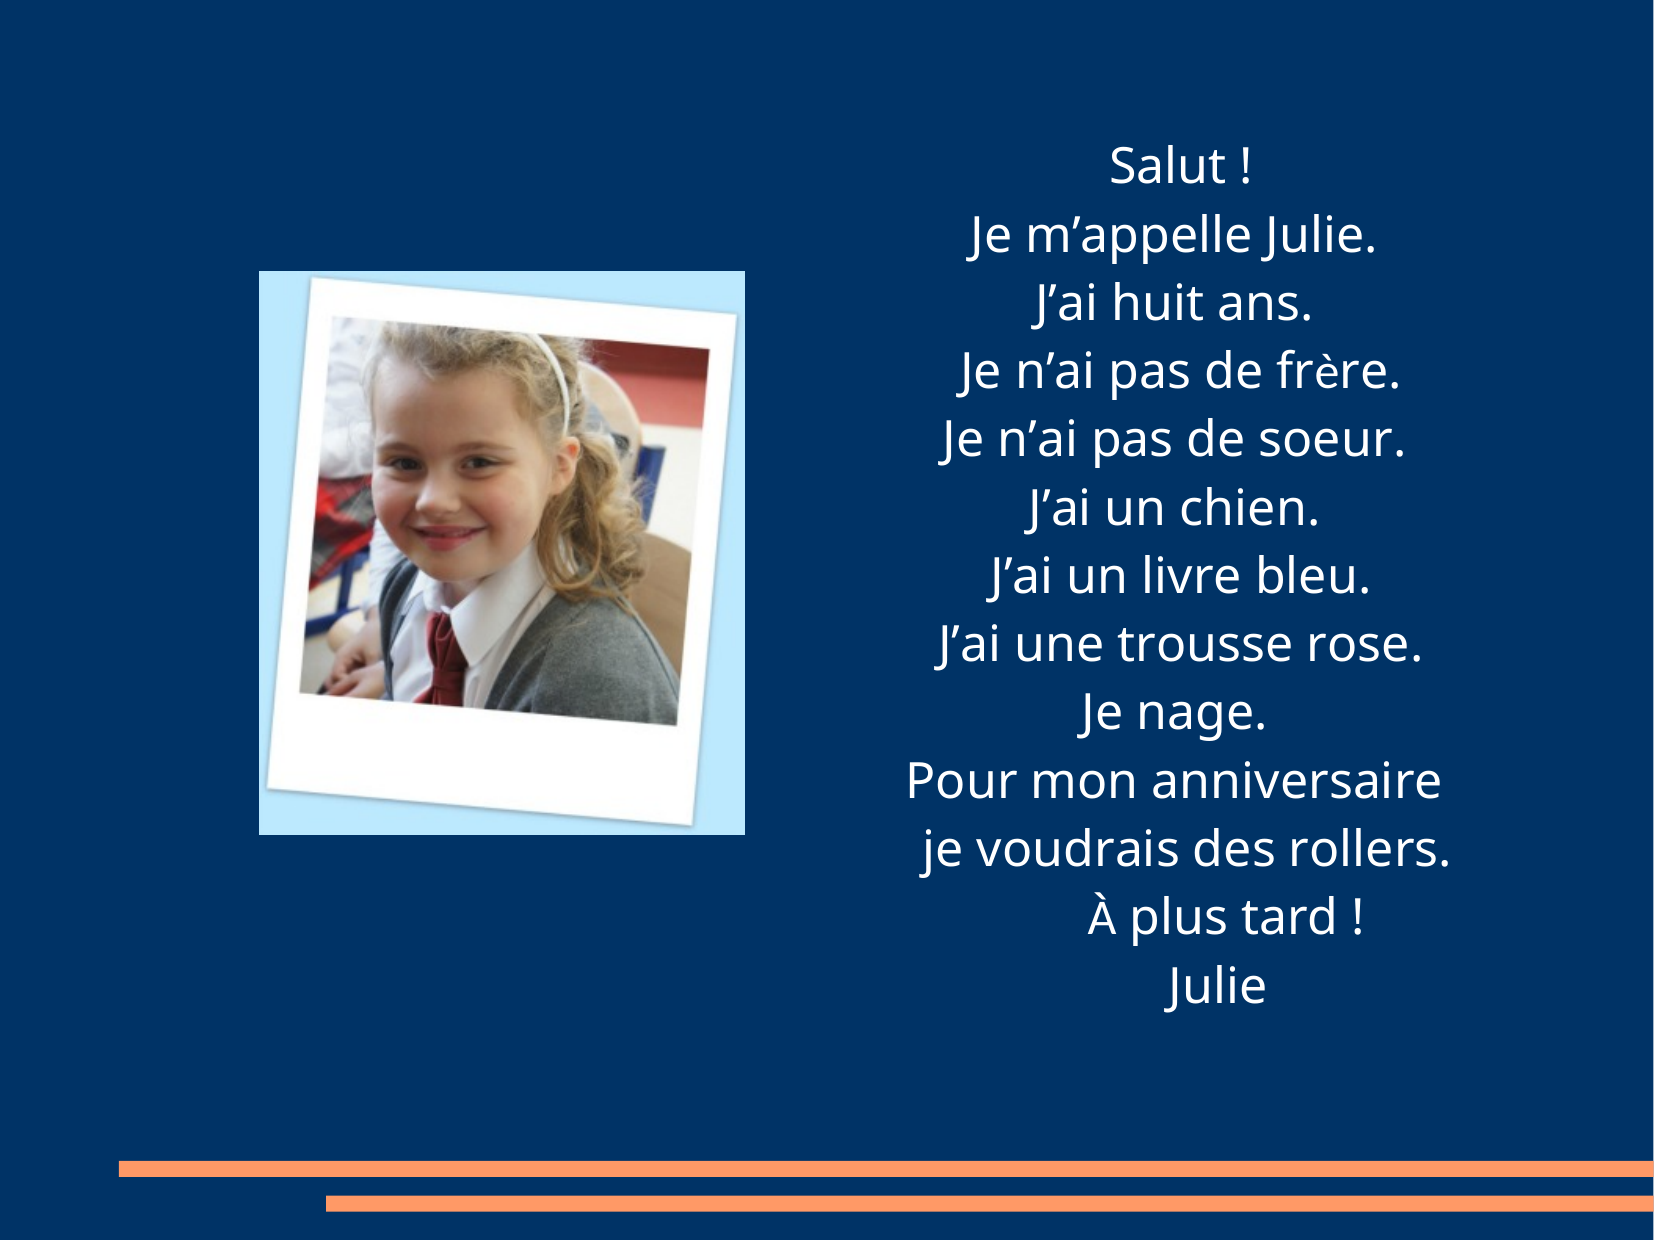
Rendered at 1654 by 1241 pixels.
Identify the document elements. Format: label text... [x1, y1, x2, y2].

subtitle Salut ! Je m’appelle Julie. J’ai huit ans. Je n’ai pas de frère. Je n’ai pas de soeur. J’ai un chien. J’ai un livre bleu. J’ai une trousse rose. Je nage. Pour mon anniversaire je voudrais des rollers. À plus tard ! Julie [661, 70, 1654, 1146]
picture [259, 271, 745, 835]
